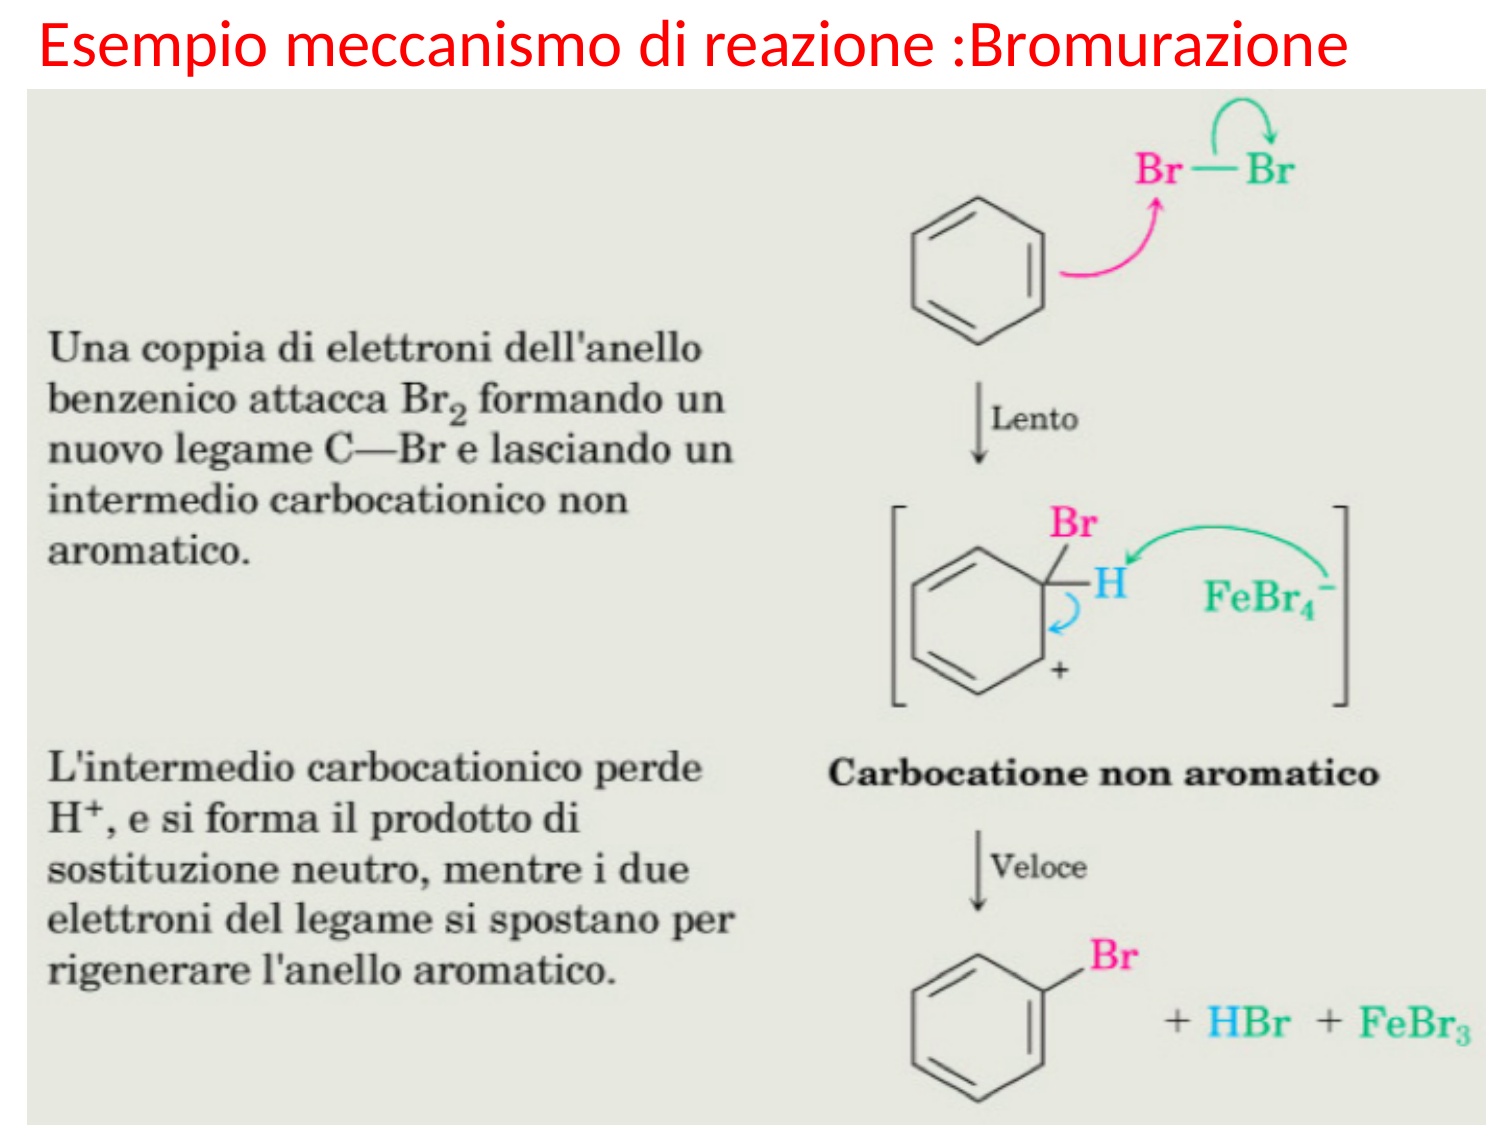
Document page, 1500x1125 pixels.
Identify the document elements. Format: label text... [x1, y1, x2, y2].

picture [27, 89, 1486, 1125]
title Esempio meccanismo di reazione :Bromurazione [23, 0, 1500, 134]
